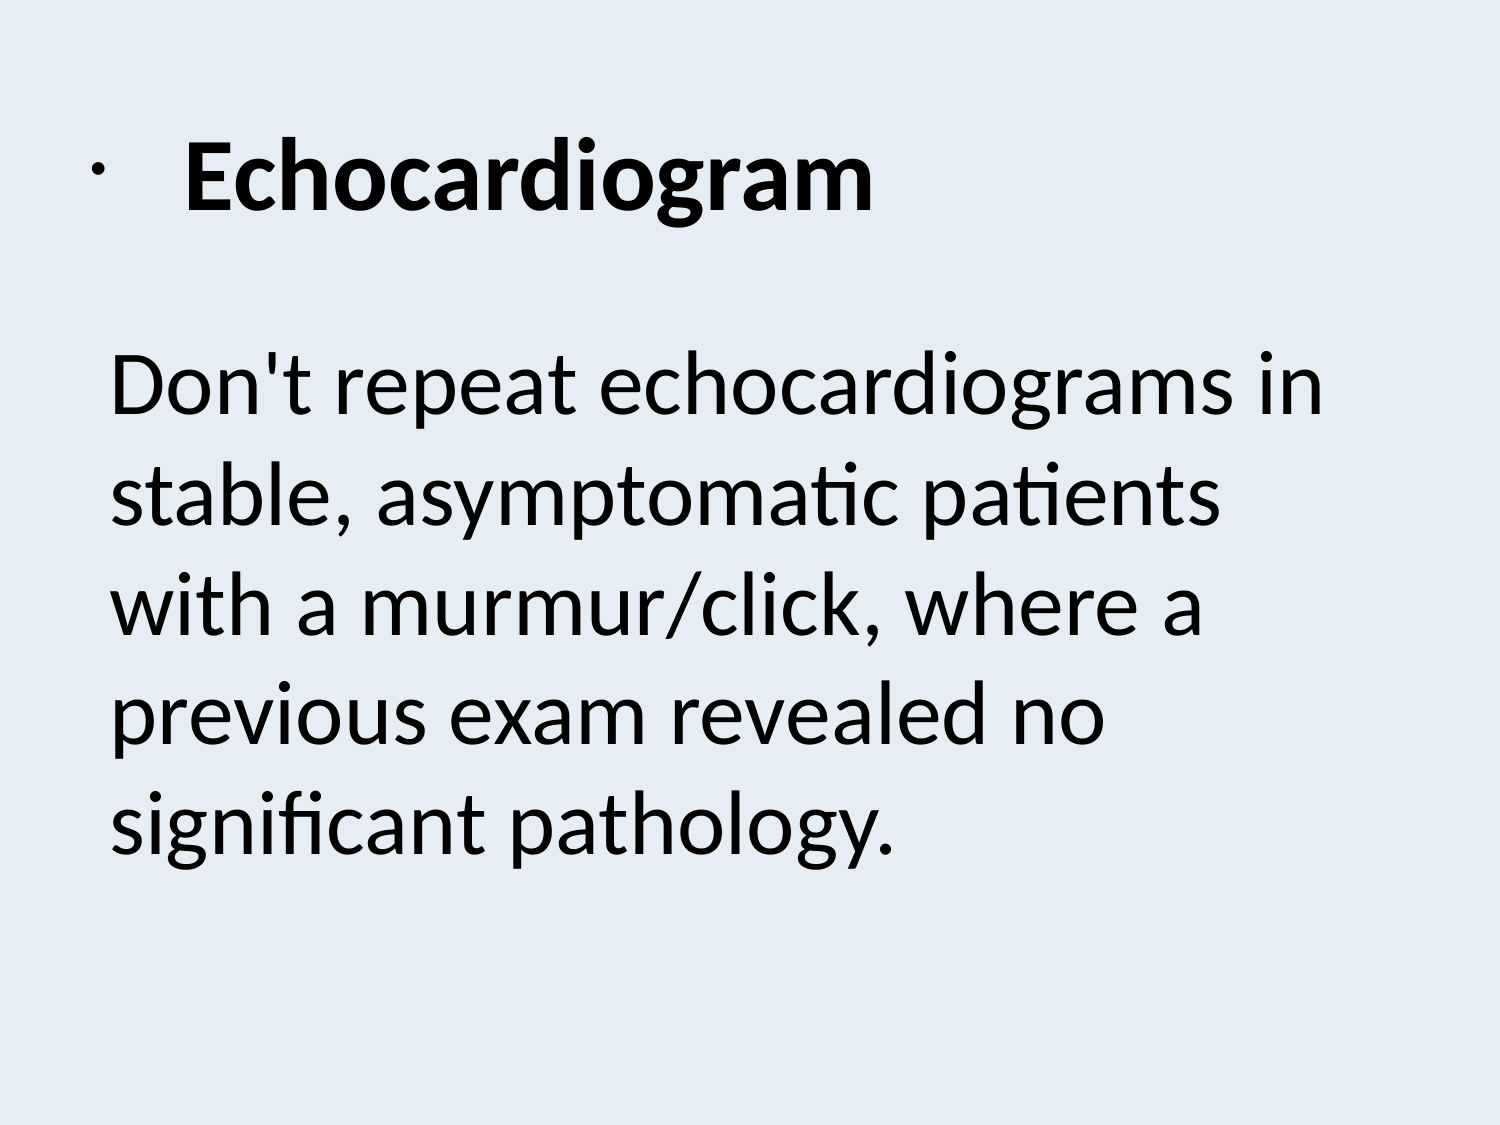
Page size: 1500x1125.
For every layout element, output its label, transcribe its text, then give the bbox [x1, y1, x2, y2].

title Echocardiogram [75, 90, 1425, 302]
list Don't repeat echocardiograms in stable, asymptomatic patients with a murmur/click, where a previous exam revealed no significant pathology. [94, 308, 1425, 1074]
